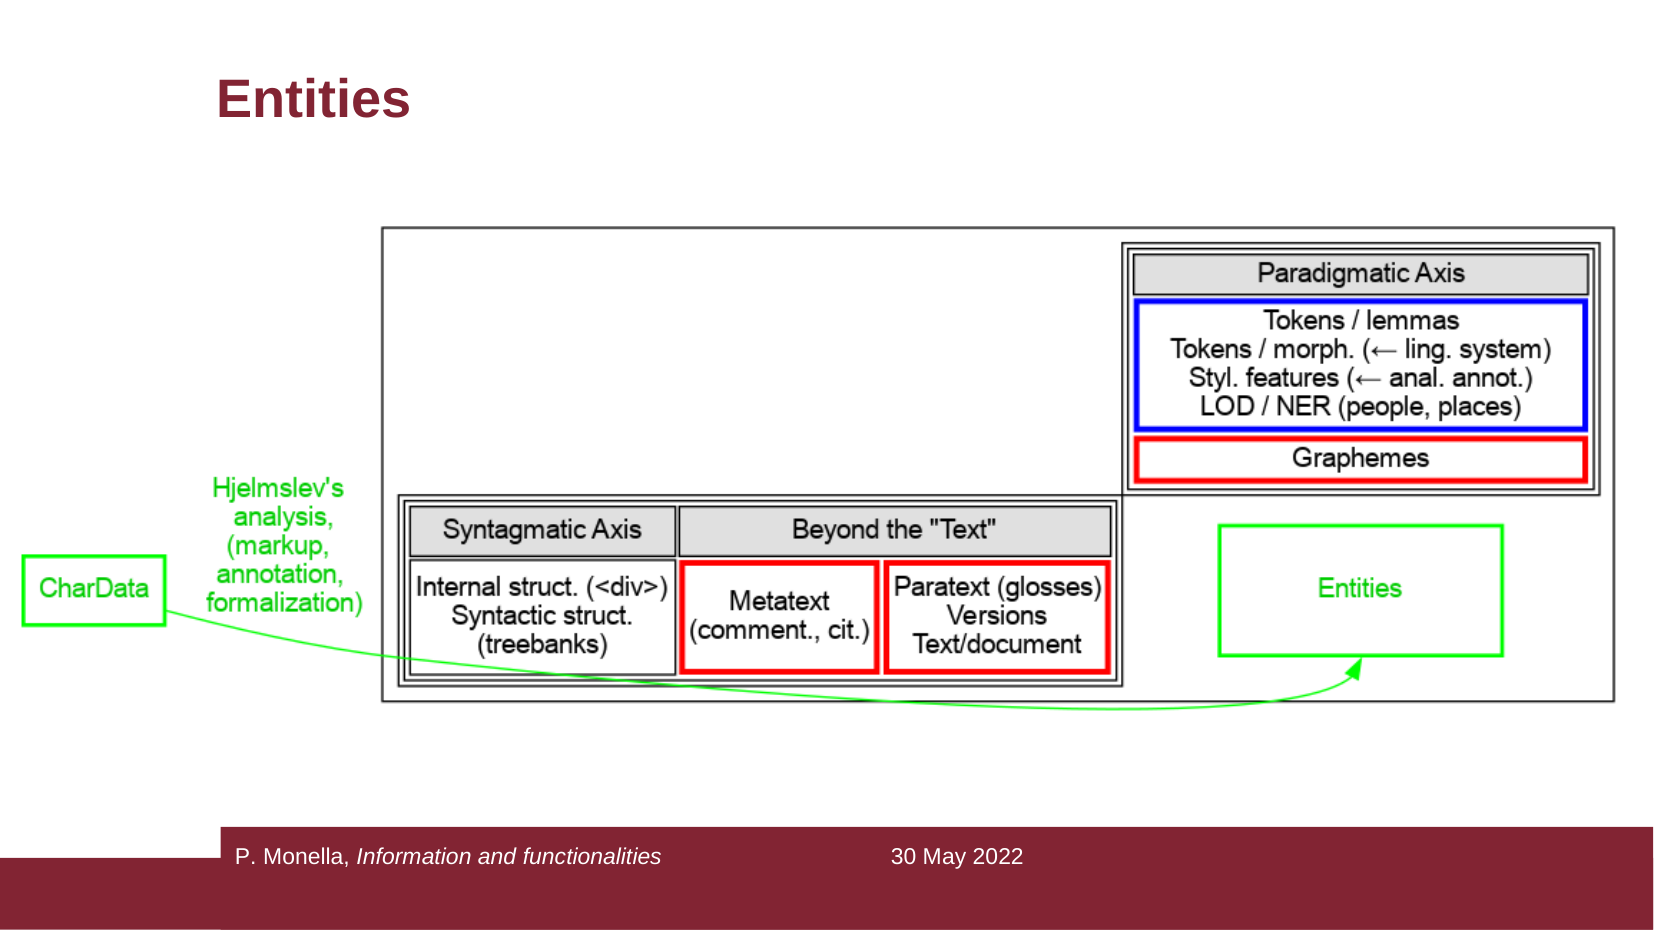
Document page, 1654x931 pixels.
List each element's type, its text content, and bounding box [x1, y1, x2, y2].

picture [16, 205, 1637, 725]
title Entities [201, 55, 1569, 142]
